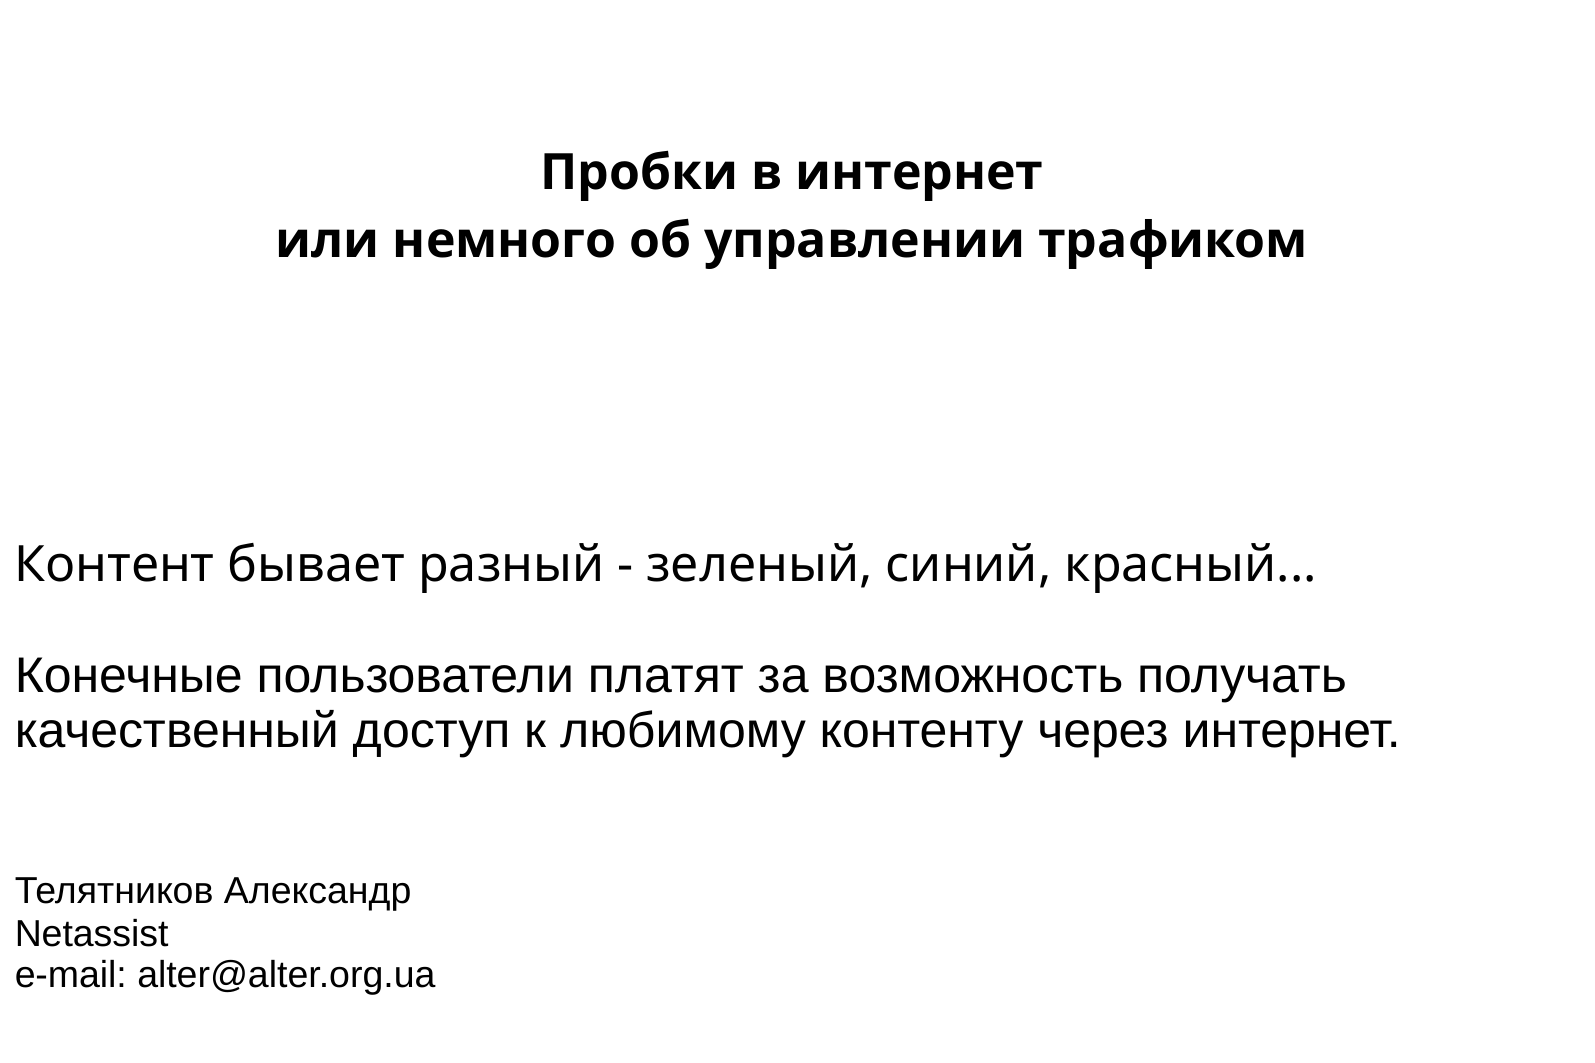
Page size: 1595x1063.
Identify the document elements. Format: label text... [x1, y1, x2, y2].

text_box Пробки в интернет или немного об управлении трафиком Контент бывает разный - зеленый, синий, красный... Конечные пользователи платят за возможность получать качественный доступ к любимому контенту через интернет. Телятников Александр Netassist e-mail: alter@alter.org.ua [0, 128, 1585, 945]
